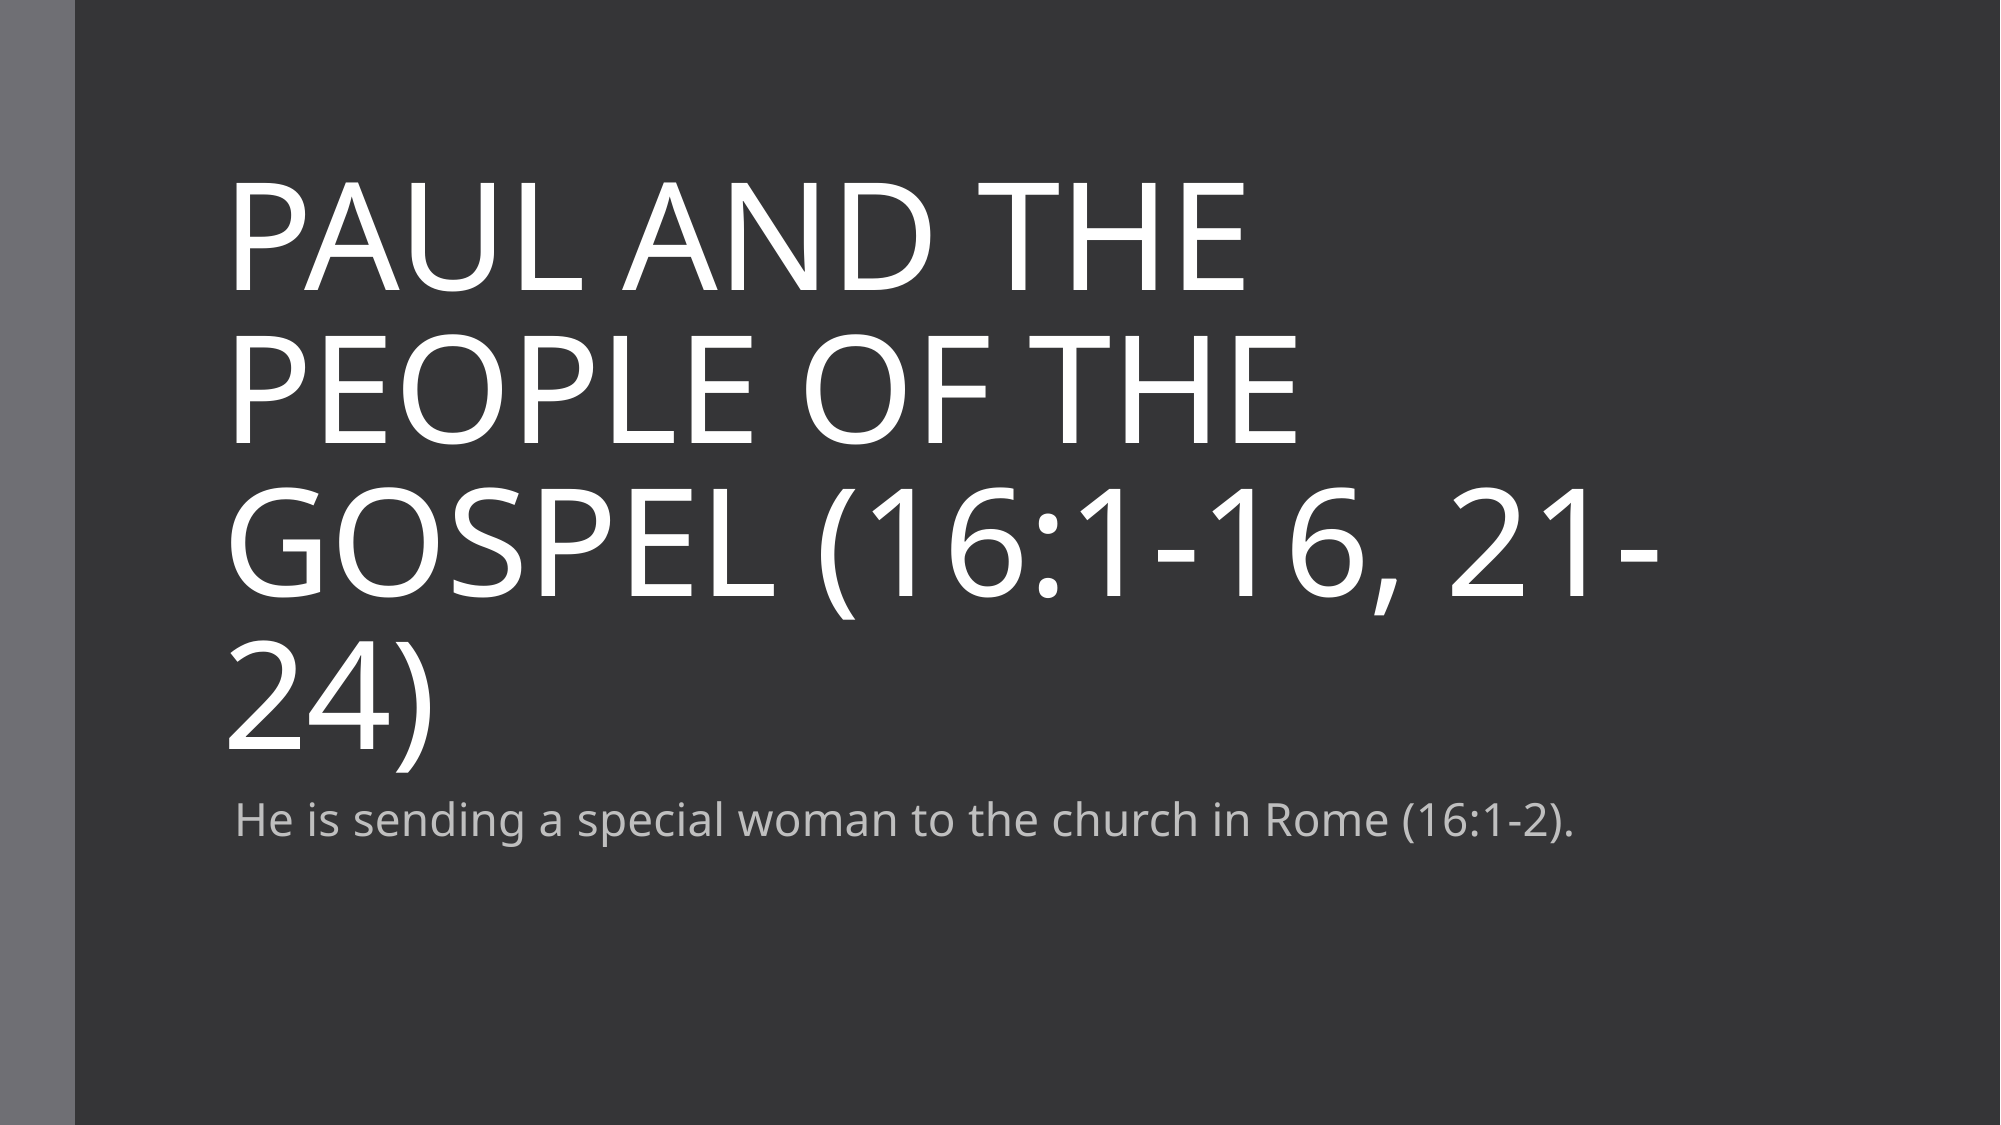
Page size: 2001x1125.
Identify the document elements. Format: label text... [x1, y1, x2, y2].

title PAUL AND THE PEOPLE OF THE GOSPEL (16:1-16, 21-24) [206, 124, 1752, 787]
subtitle He is sending a special woman to the church in Rome (16:1-2). [206, 787, 1752, 1066]
